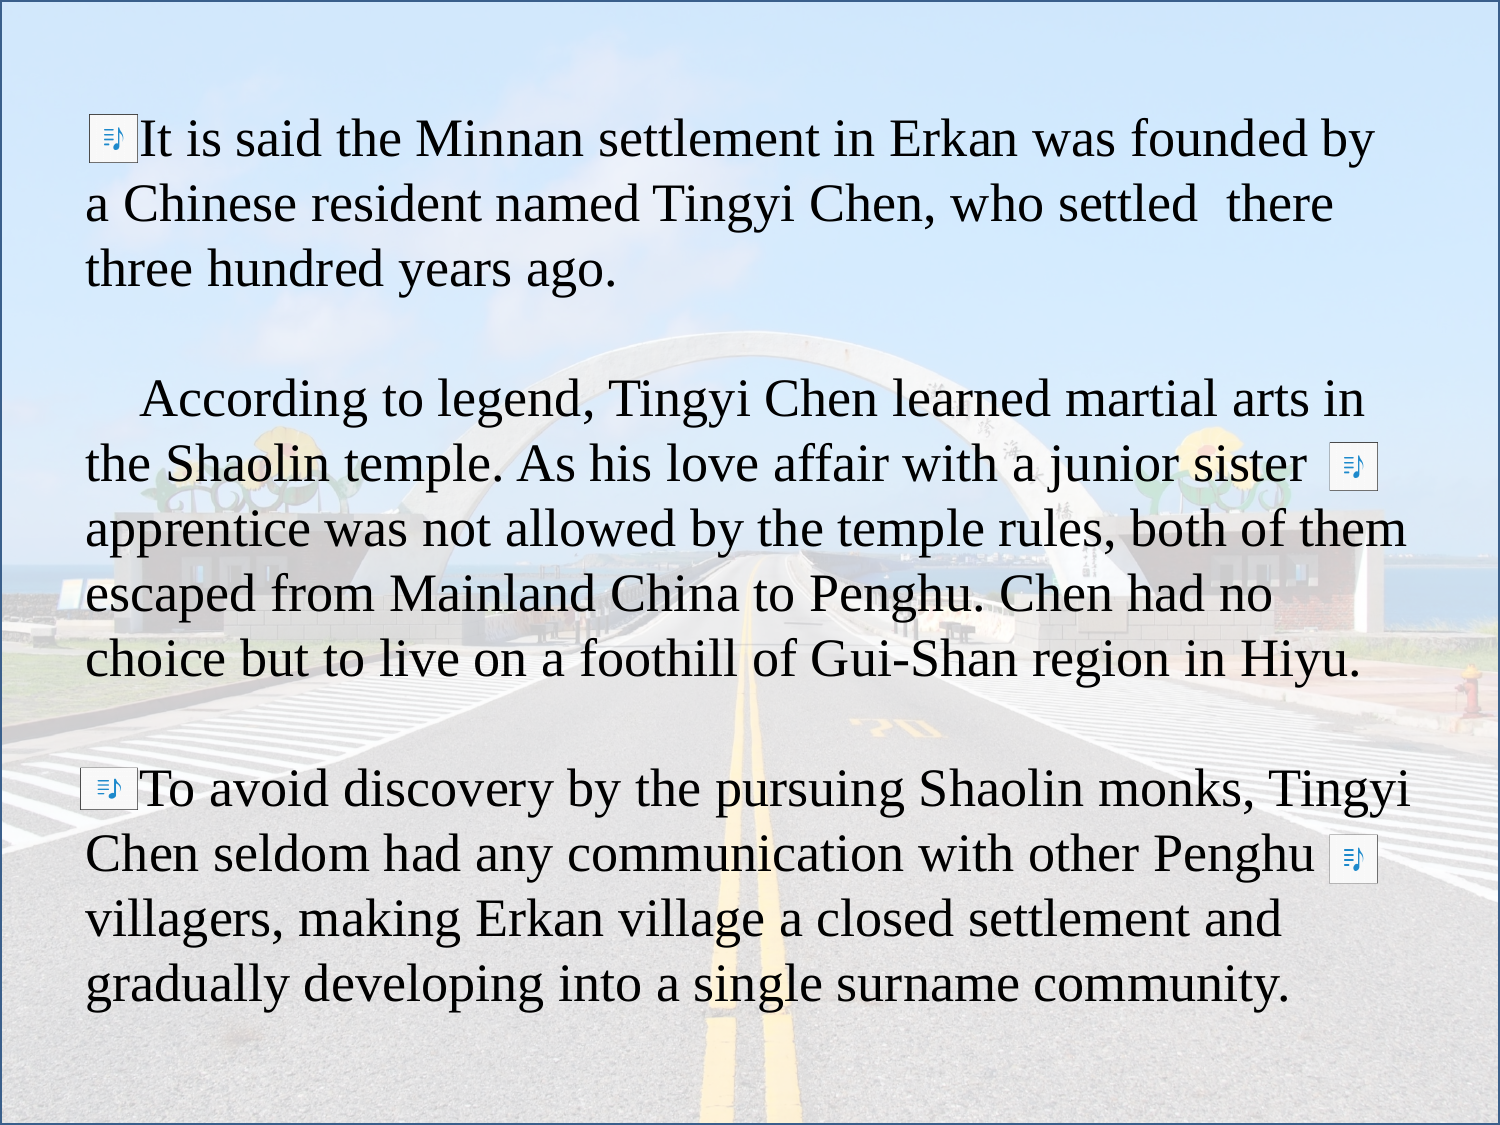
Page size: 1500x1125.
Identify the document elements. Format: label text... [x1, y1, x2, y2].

text_box It is said the Minnan settlement in Erkan was founded by a Chinese resident named Tingyi Chen, who settled there three hundred years ago. According to legend, Tingyi Chen learned martial arts in the Shaolin temple. As his love affair with a junior sister apprentice was not allowed by the temple rules, both of them escaped from Mainland China to Penghu. Chen had no choice but to live on a foothill of Gui-Shan region in Hiyu. To avoid discovery by the pursuing Shaolin monks, Tingyi Chen seldom had any communication with other Penghu villagers, making Erkan village a closed settlement and gradually developing into a single surname community. [70, 95, 1430, 1020]
text_box [0, 0, 1500, 1125]
